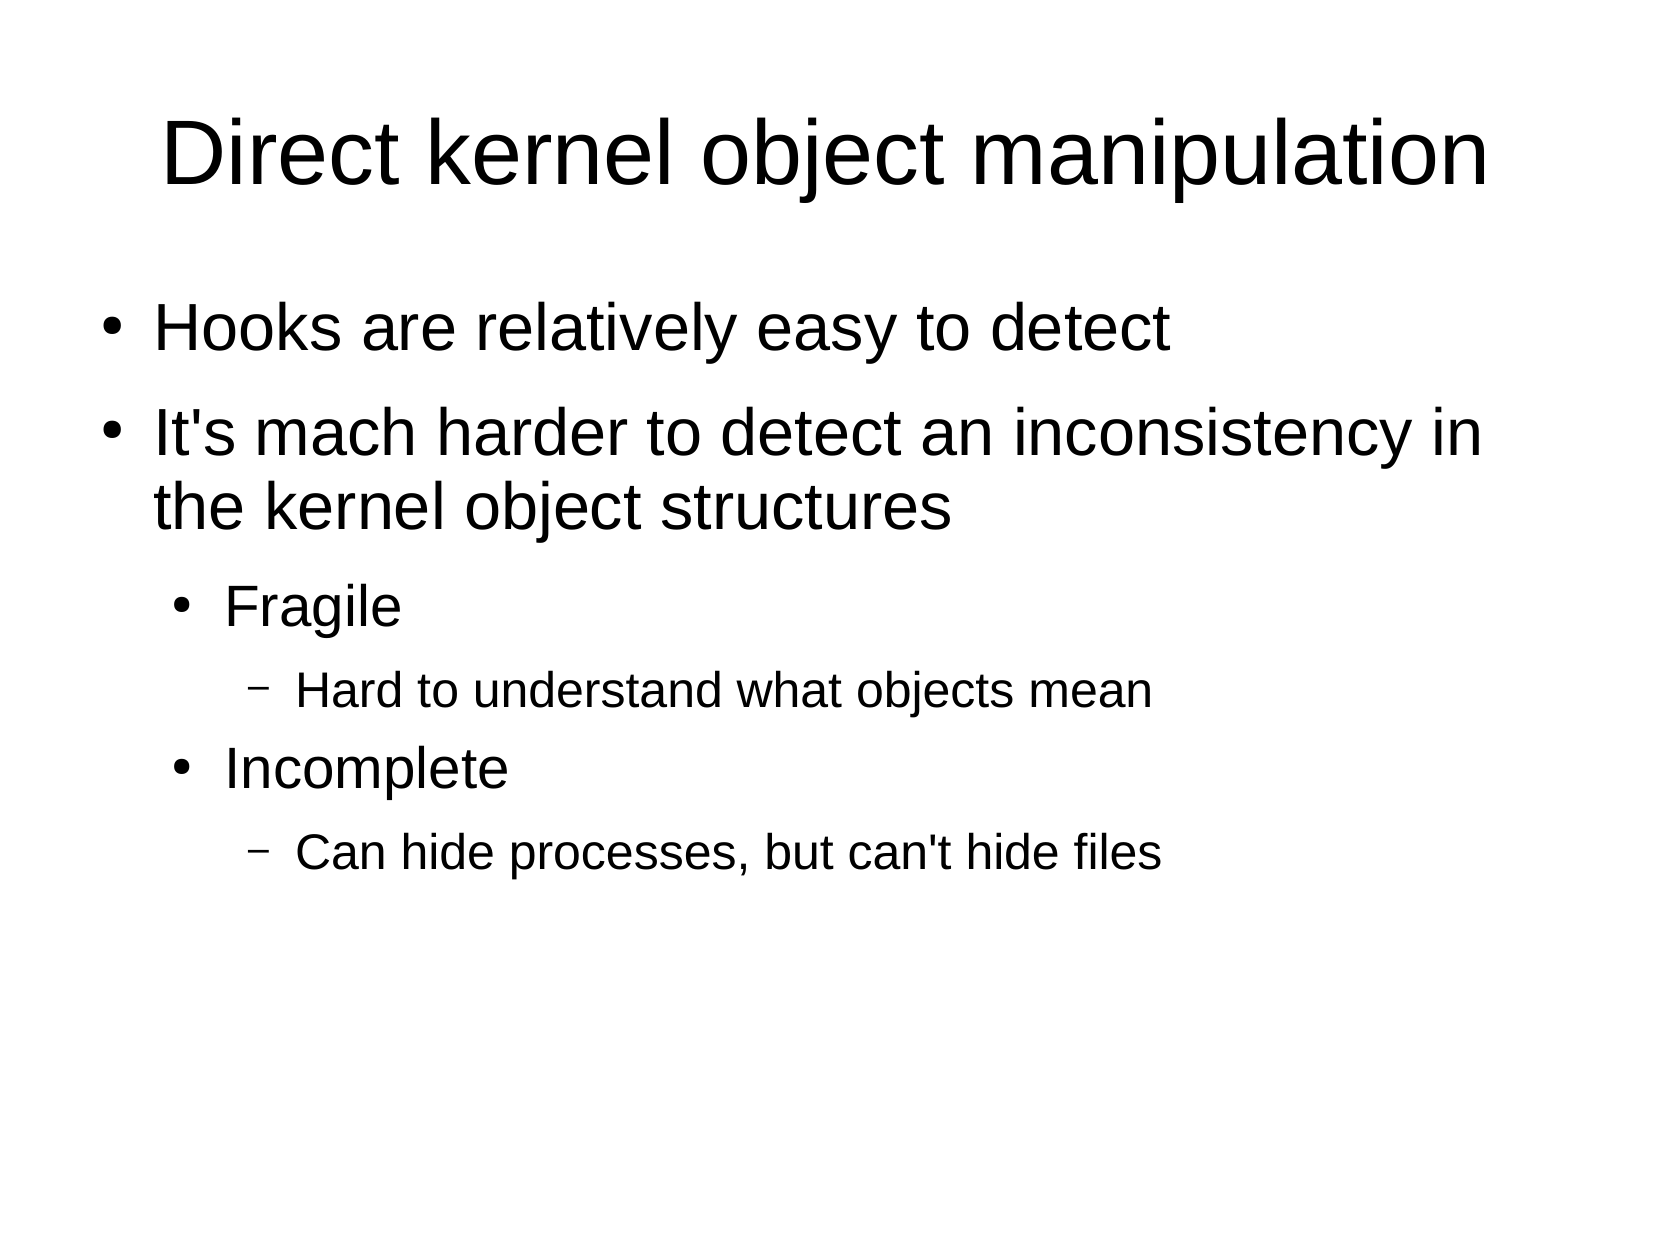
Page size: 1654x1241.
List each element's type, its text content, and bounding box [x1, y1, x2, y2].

list Hooks are relatively easy to detect It's mach harder to detect an inconsistency in the kernel object structures Fragile Hard to understand what objects mean Incomplete Can hide processes, but can't hide files [82, 290, 1571, 1109]
title Direct kernel object manipulation [82, 49, 1571, 257]
